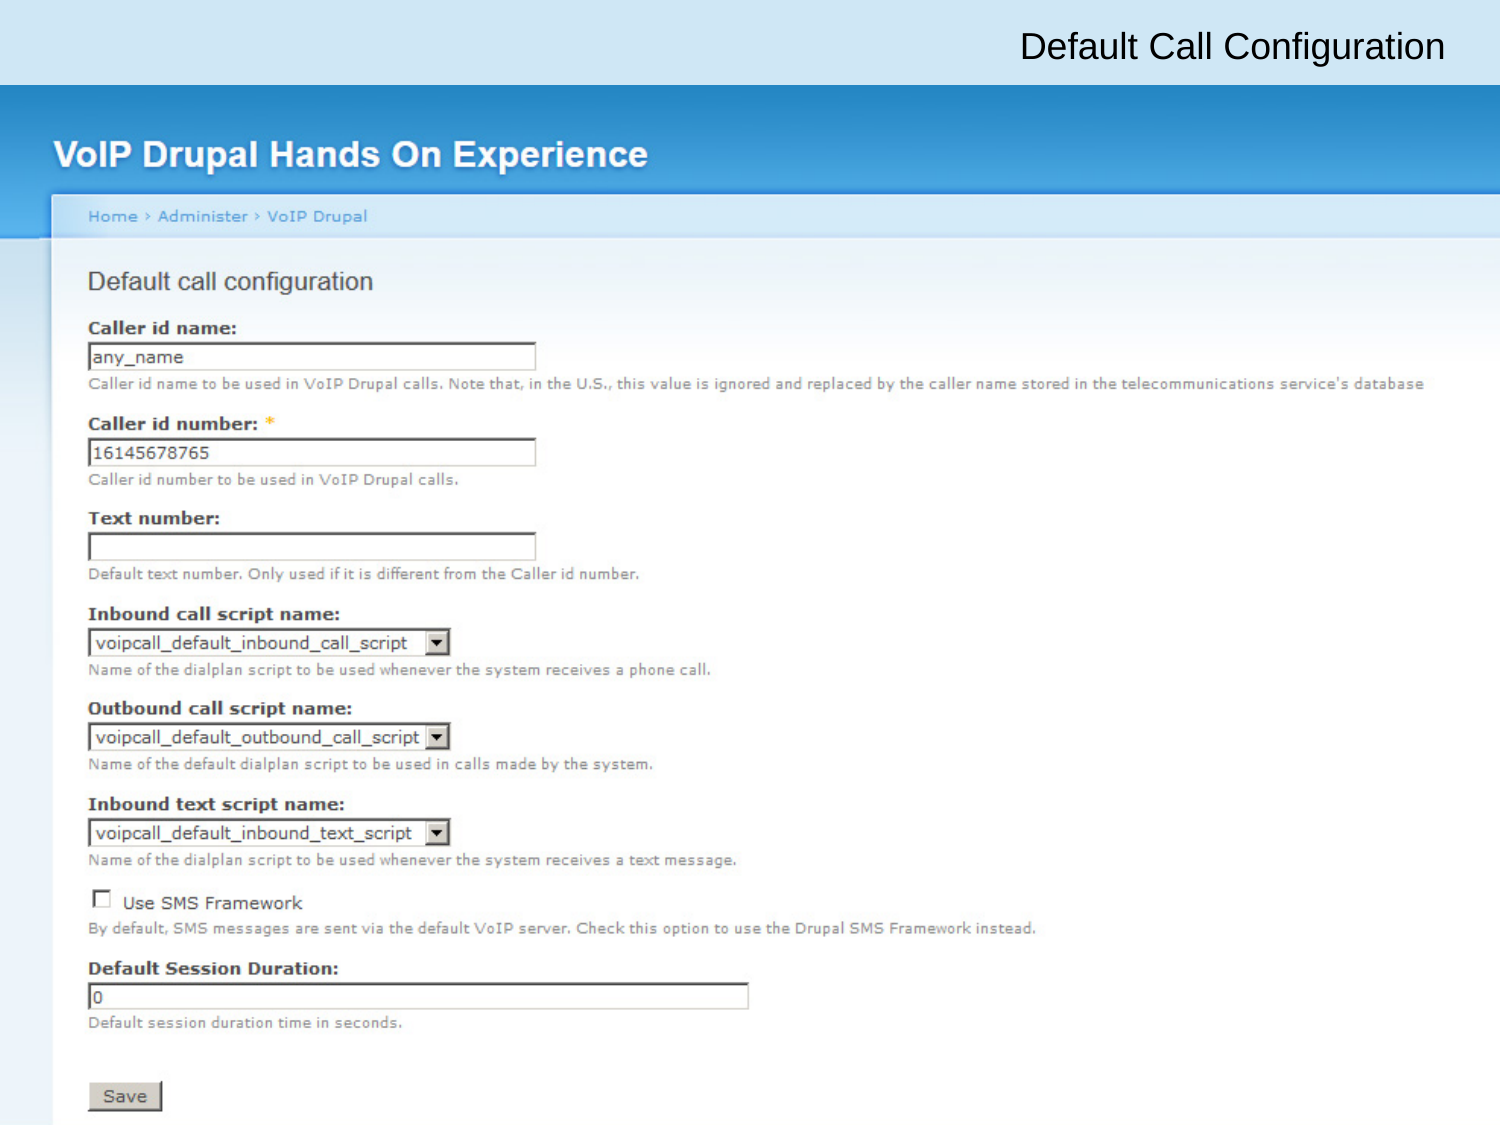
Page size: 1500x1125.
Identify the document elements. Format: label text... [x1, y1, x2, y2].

picture [0, 85, 1500, 1125]
text_box Default Call Configuration [1005, 15, 1500, 75]
